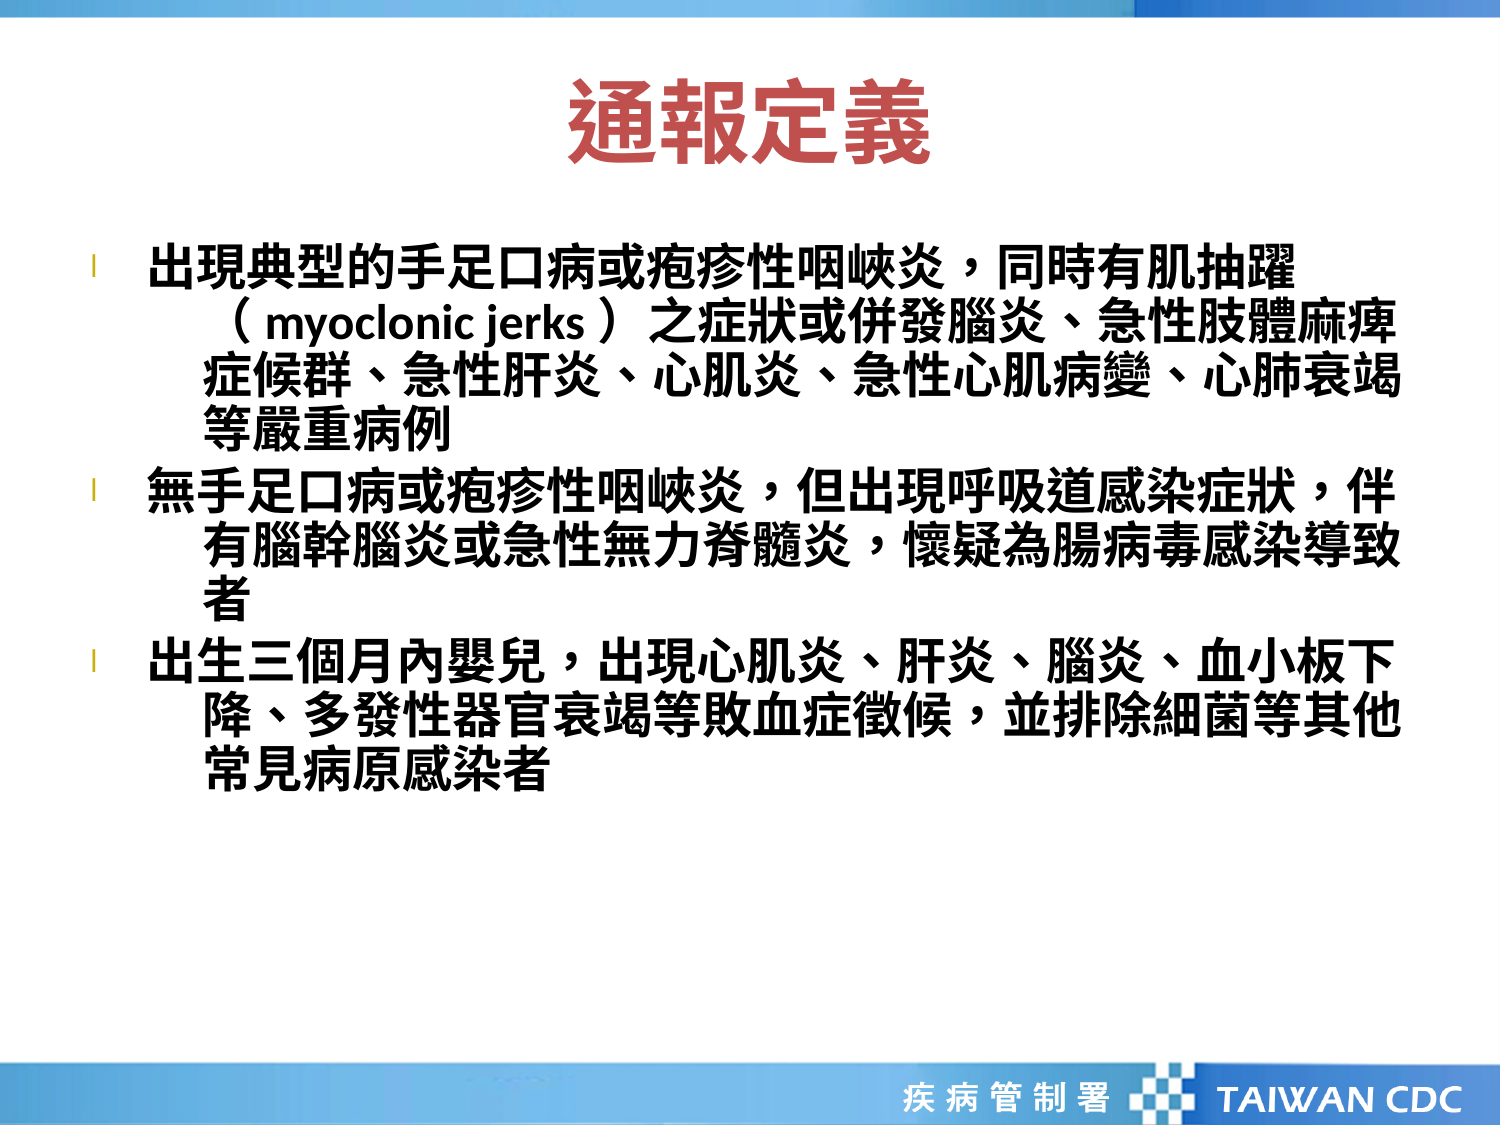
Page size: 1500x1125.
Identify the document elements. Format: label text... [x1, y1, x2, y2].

title 通報定義 [75, 25, 1426, 214]
list 出現典型的手足口病或疱疹性咽峽炎，同時有肌抽躍（myoclonic jerks）之症狀或併發腦炎、急性肢體麻痺症候群、急性肝炎、心肌炎、急性心肌病變、心肺衰竭等嚴重病例 無手足口病或疱疹性咽峽炎，但出現呼吸道感染症狀，伴有腦幹腦炎或急性無力脊髓炎，懷疑為腸病毒感染導致者 出生三個月內嬰兒，出現心肌炎、肝炎、腦炎、血小板下降、多發性器官衰竭等敗血症徵候，並排除細菌等其他常見病原感染者 [75, 234, 1426, 1023]
